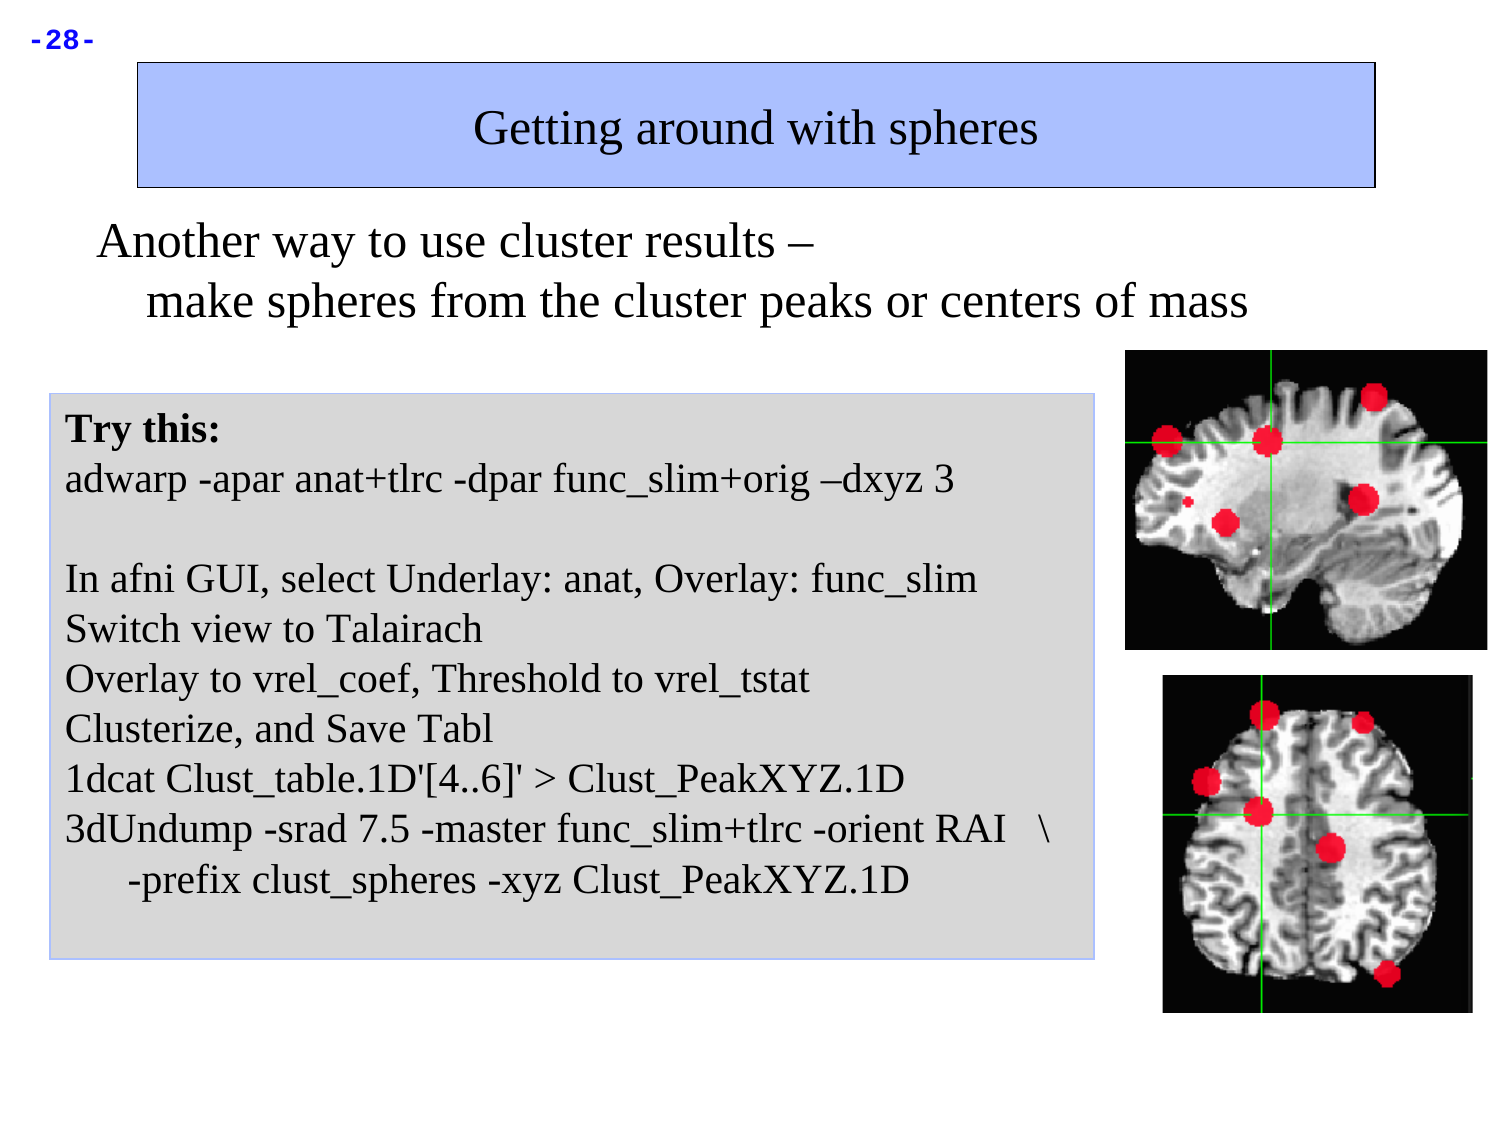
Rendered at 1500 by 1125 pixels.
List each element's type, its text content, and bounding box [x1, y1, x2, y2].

title Getting around with spheres [137, 62, 1375, 188]
picture [1162, 675, 1473, 1013]
text_box Try this: adwarp -apar anat+tlrc -dpar func_slim+orig –dxyz 3 In afni GUI, select Underlay: anat, Overlay: func_slim Switch view to Talairach Overlay to vrel_coef, Threshold to vrel_tstat Clusterize, and Save Tabl 1dcat Clust_table.1D'[4..6]' > Clust_PeakXYZ.1D 3dUndump -srad 7.5 -master func_slim+tlrc -orient RAI \ -prefix clust_spheres -xyz Clust_PeakXYZ.1D [50, 393, 1094, 960]
text_box Another way to use cluster results – make spheres from the cluster peaks or centers of mass [81, 199, 1419, 336]
picture [1125, 350, 1488, 651]
